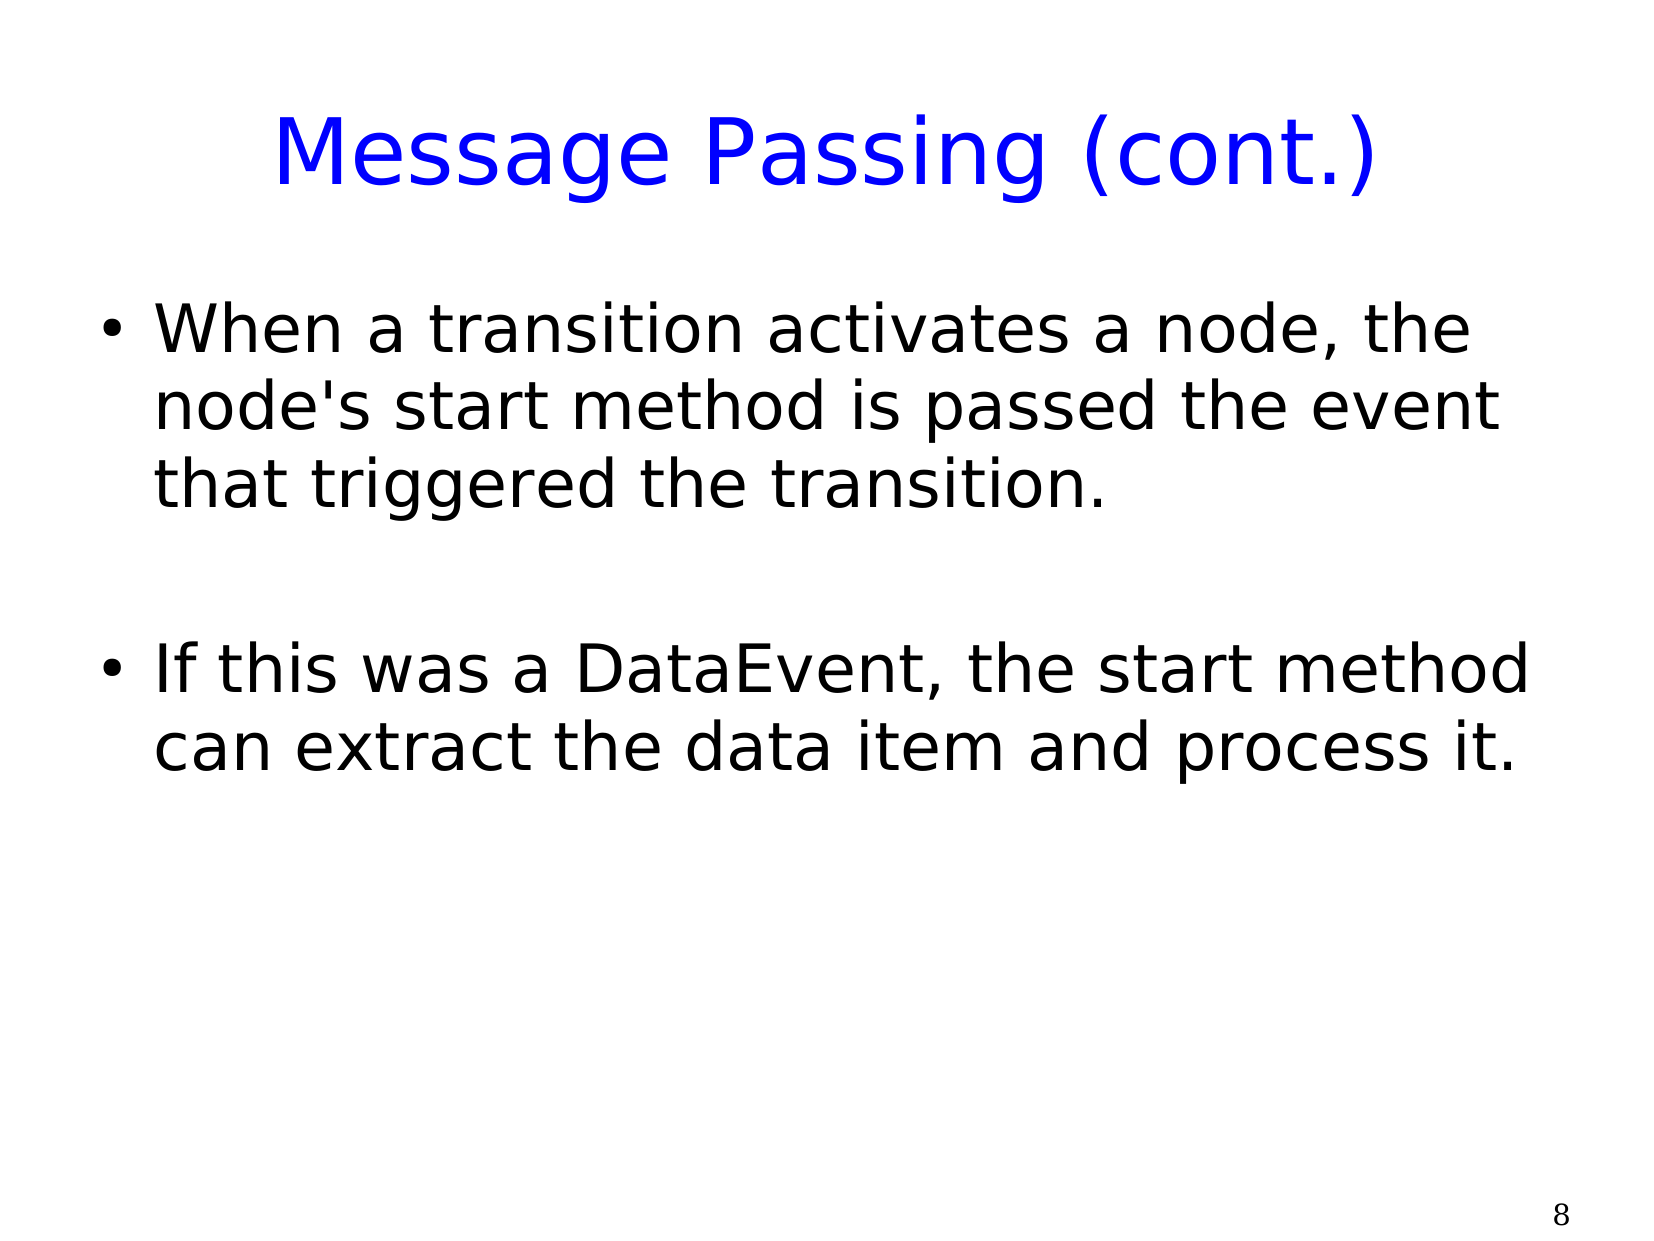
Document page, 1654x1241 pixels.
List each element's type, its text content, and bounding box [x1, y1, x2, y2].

title Message Passing (cont.) [82, 49, 1571, 257]
list When a transition activates a node, the node's start method is passed the event that triggered the transition. If this was a DataEvent, the start method can extract the data item and process it. [82, 290, 1571, 1109]
